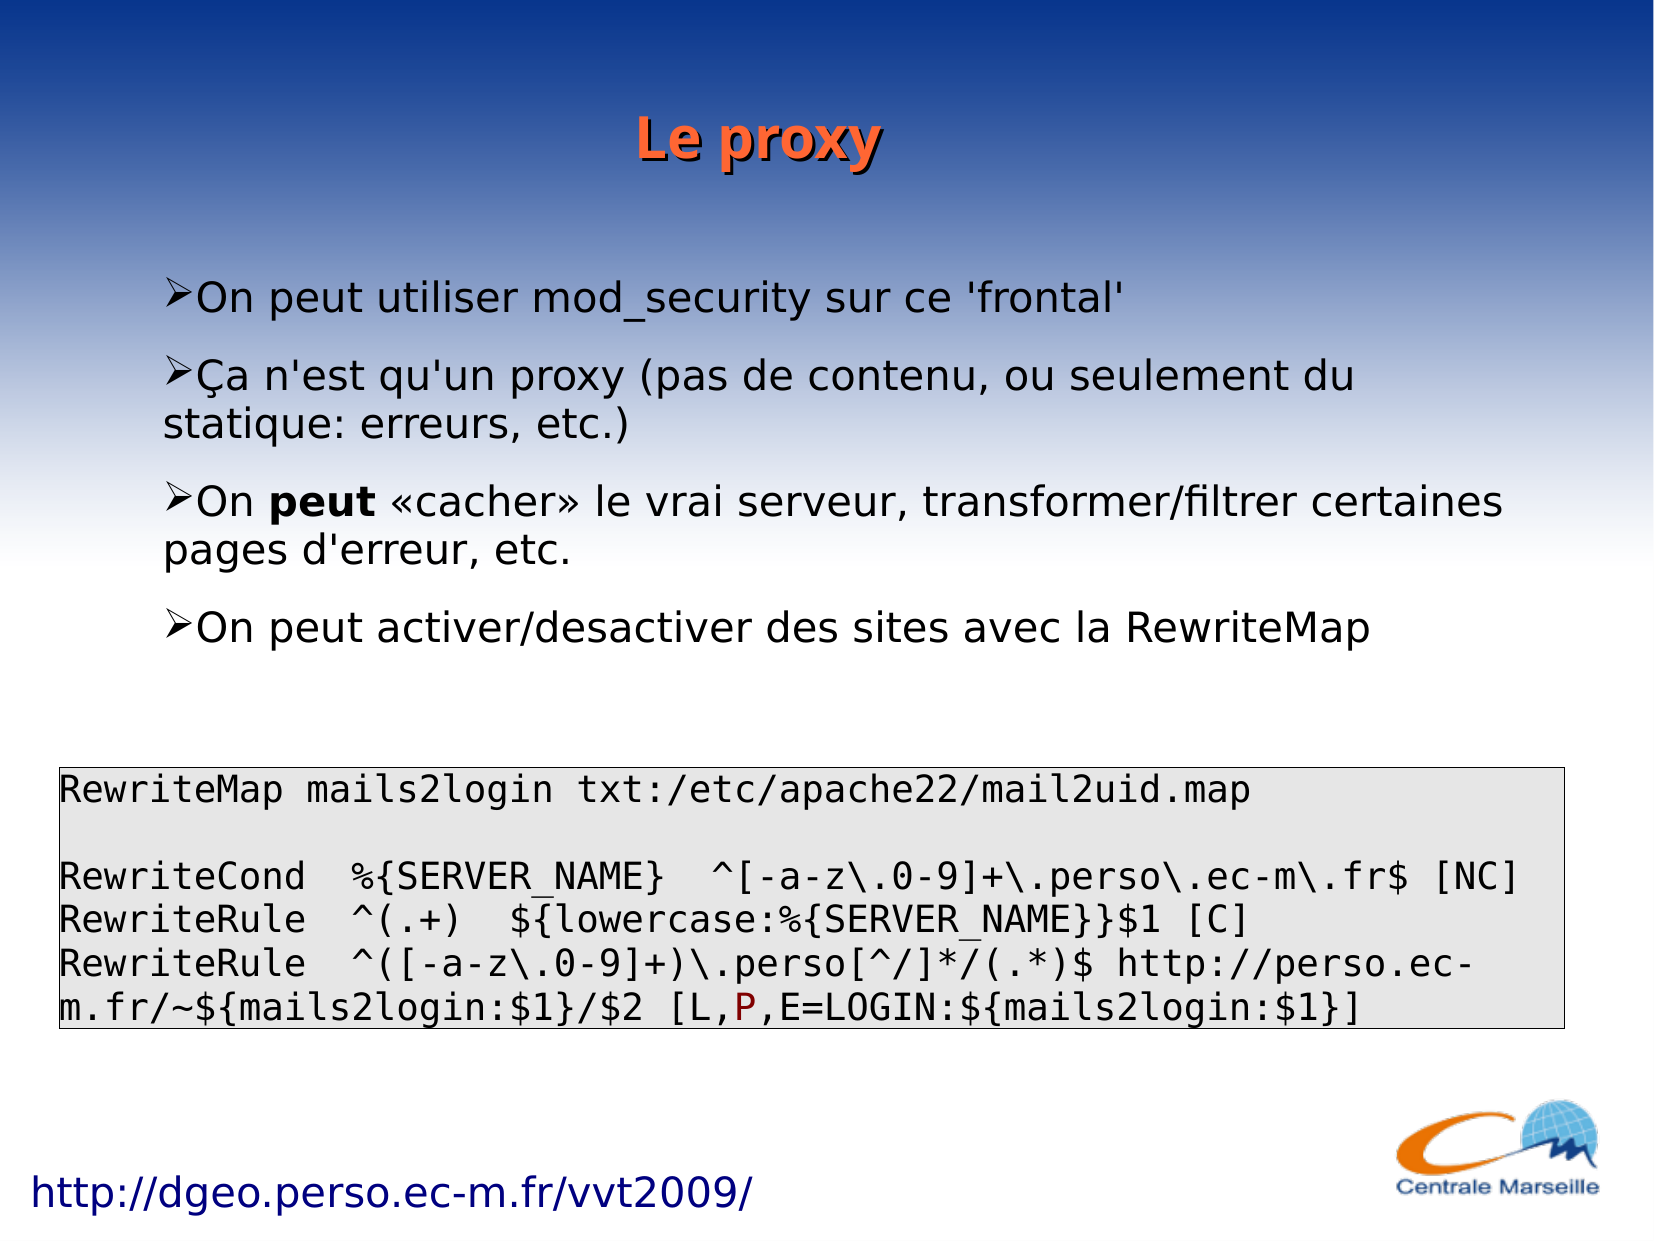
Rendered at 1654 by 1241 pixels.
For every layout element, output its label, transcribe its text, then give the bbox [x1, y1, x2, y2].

text_box On peut utiliser mod_security sur ce 'frontal' Ça n'est qu'un proxy (pas de contenu, ou seulement du statique: erreurs, etc.) On peut «cacher» le vrai serveur, transformer/filtrer certaines pages d'erreur, etc. On peut activer/desactiver des sites avec la RewriteMap [147, 265, 1536, 661]
text_box http://dgeo.perso.ec-m.fr/vvt2009/ [15, 1161, 782, 1232]
text_box Le proxy [620, 88, 892, 177]
text_box RewriteMap mails2login txt:/etc/apache22/mail2uid.map RewriteCond %{SERVER_NAME} ^[-a-z\.0-9]+\.perso\.ec-m\.fr$ [NC] RewriteRule ^(.+) ${lowercase:%{SERVER_NAME}}$1 [C] RewriteRule ^([-a-z\.0-9]+)\.perso[^/]*/(.*)$ http://perso.ec-m.fr/~${mails2login:$1}/$2 [L,P,E=LOGIN:${mails2login:$1}] [59, 767, 1565, 1029]
picture [0, 0, 1654, 1241]
